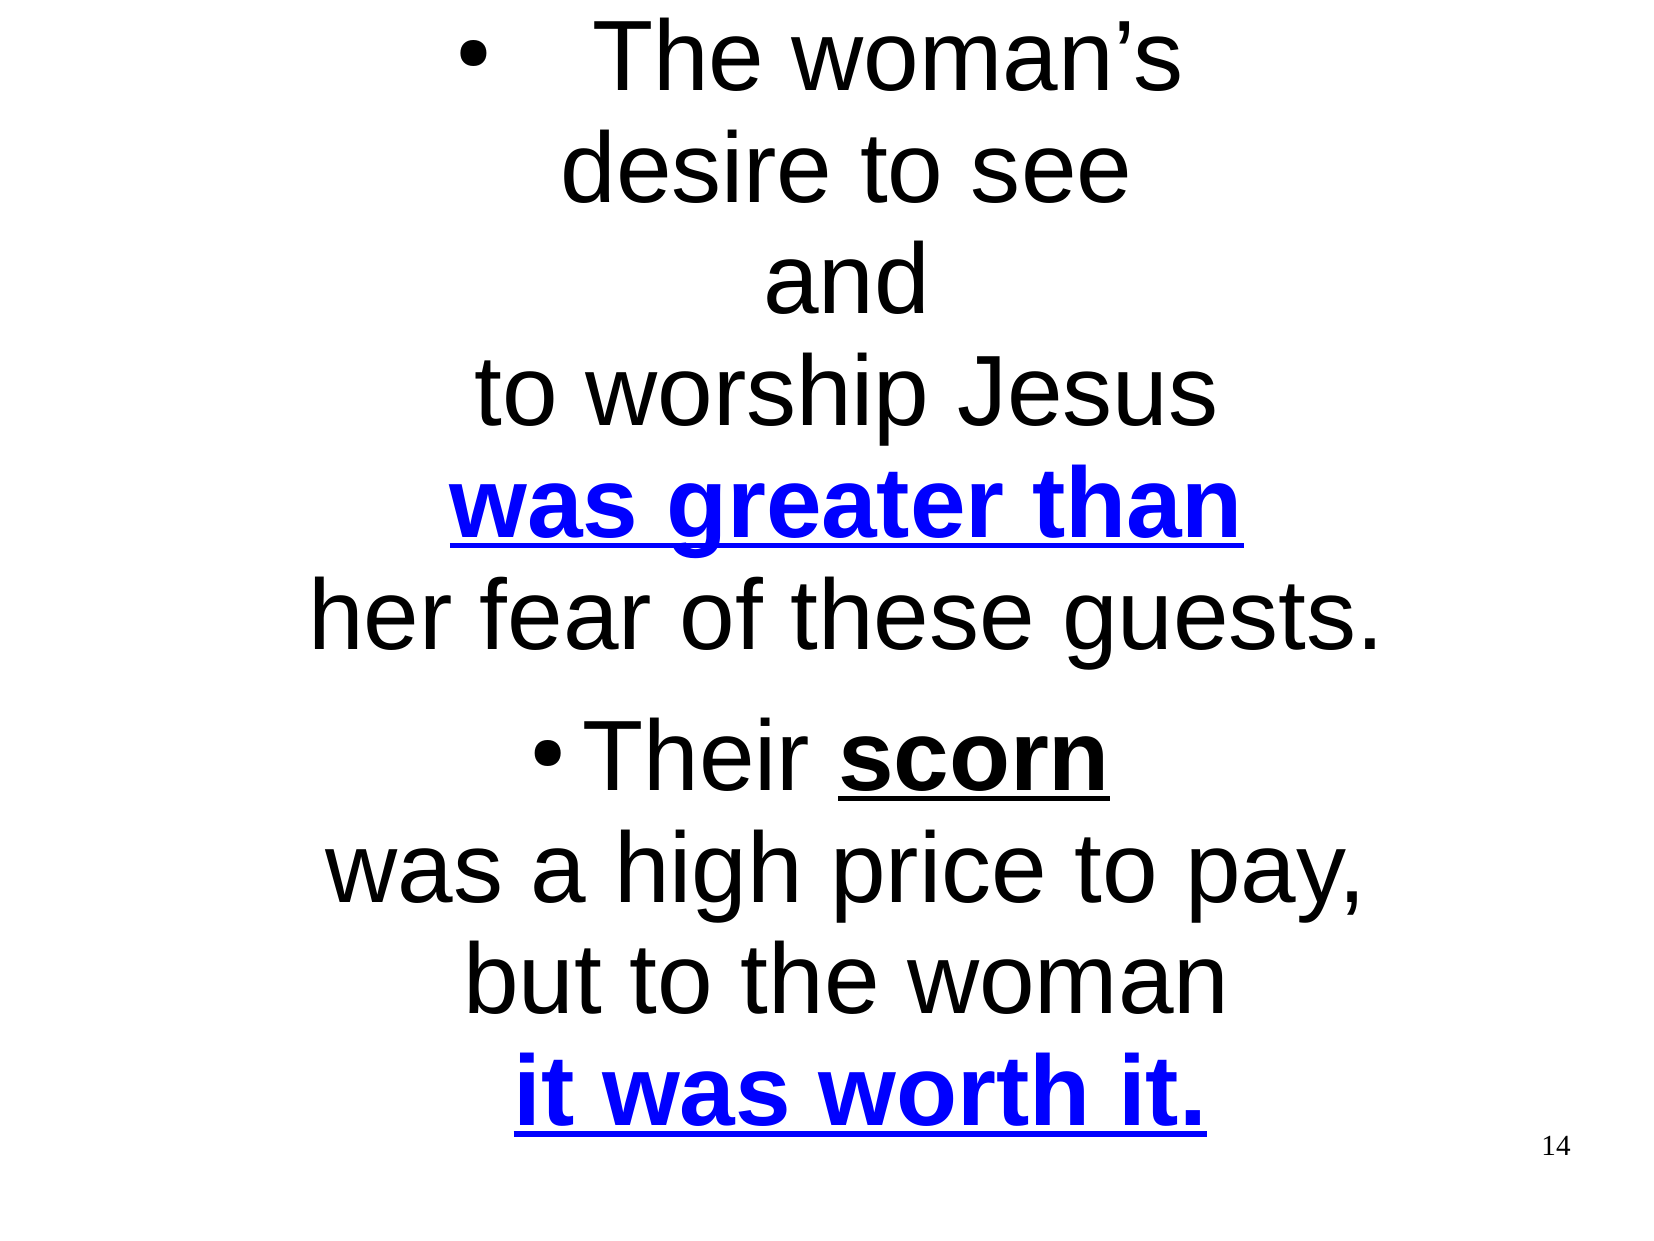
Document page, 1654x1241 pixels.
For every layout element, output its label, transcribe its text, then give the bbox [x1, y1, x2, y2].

list The woman’s desire to see and to worship Jesus was greater than her fear of these guests. Their scorn was a high price to pay, but to the woman it was worth it. [0, 0, 1651, 1238]
